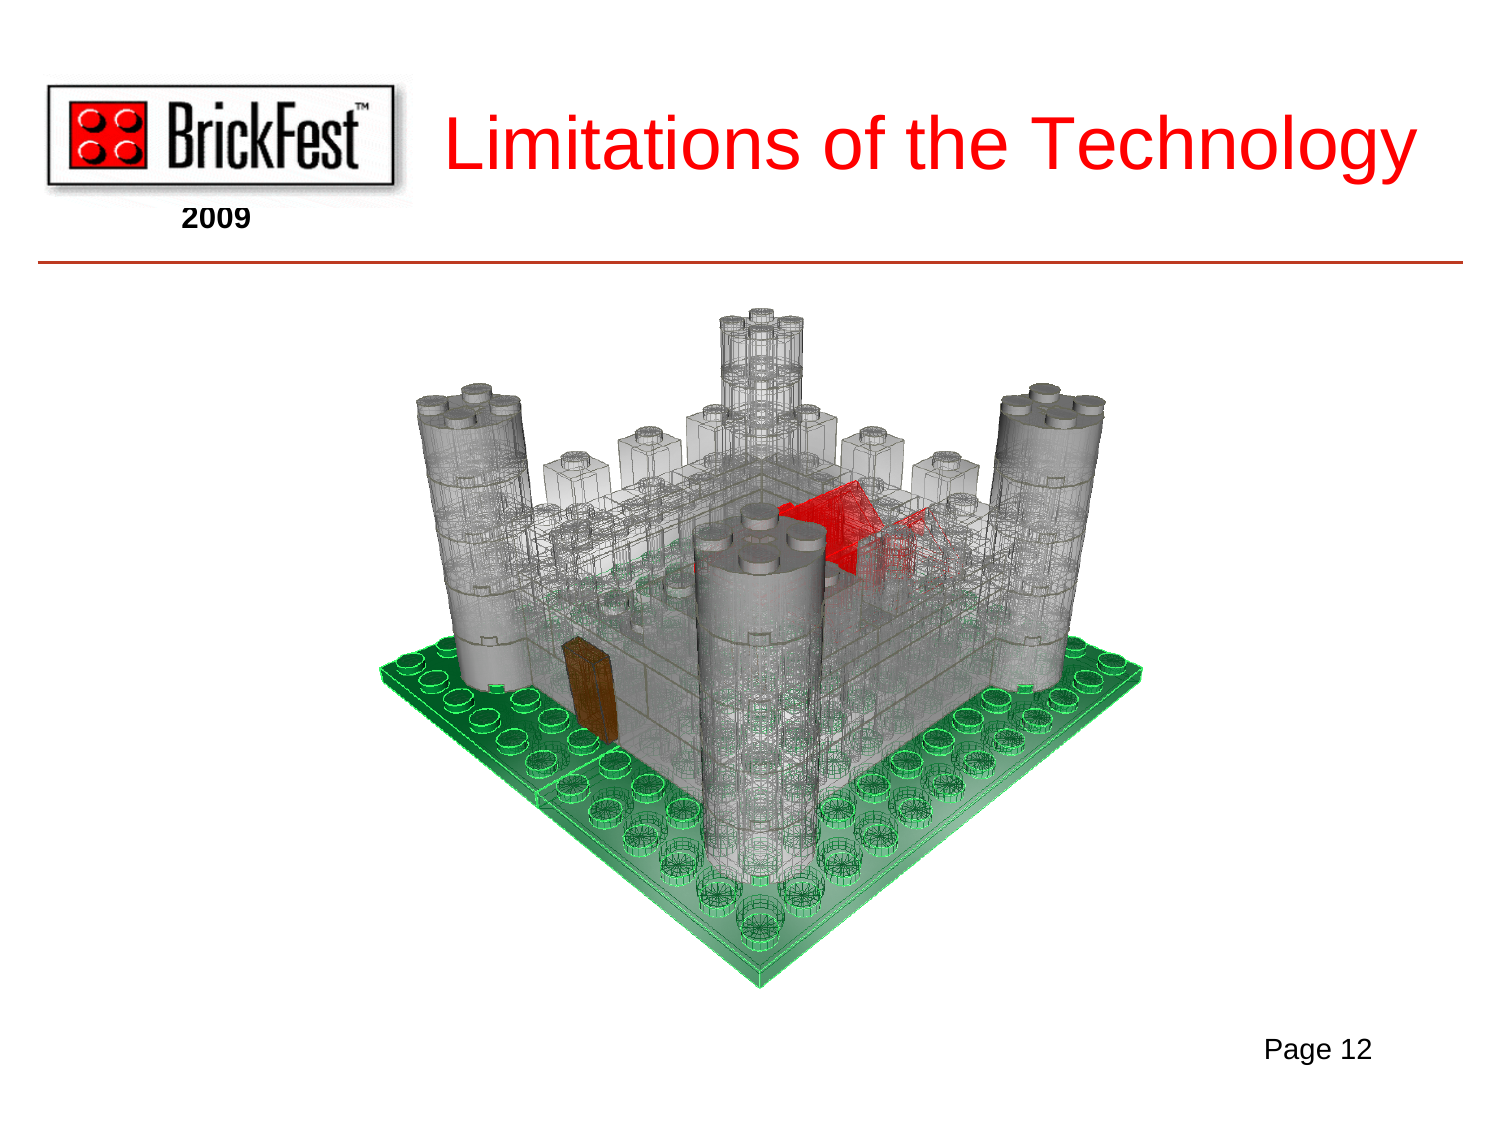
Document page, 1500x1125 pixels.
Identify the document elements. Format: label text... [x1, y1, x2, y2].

title Limitations of the Technology [412, 49, 1450, 238]
chart [366, 287, 1159, 1000]
picture [35, 74, 412, 208]
